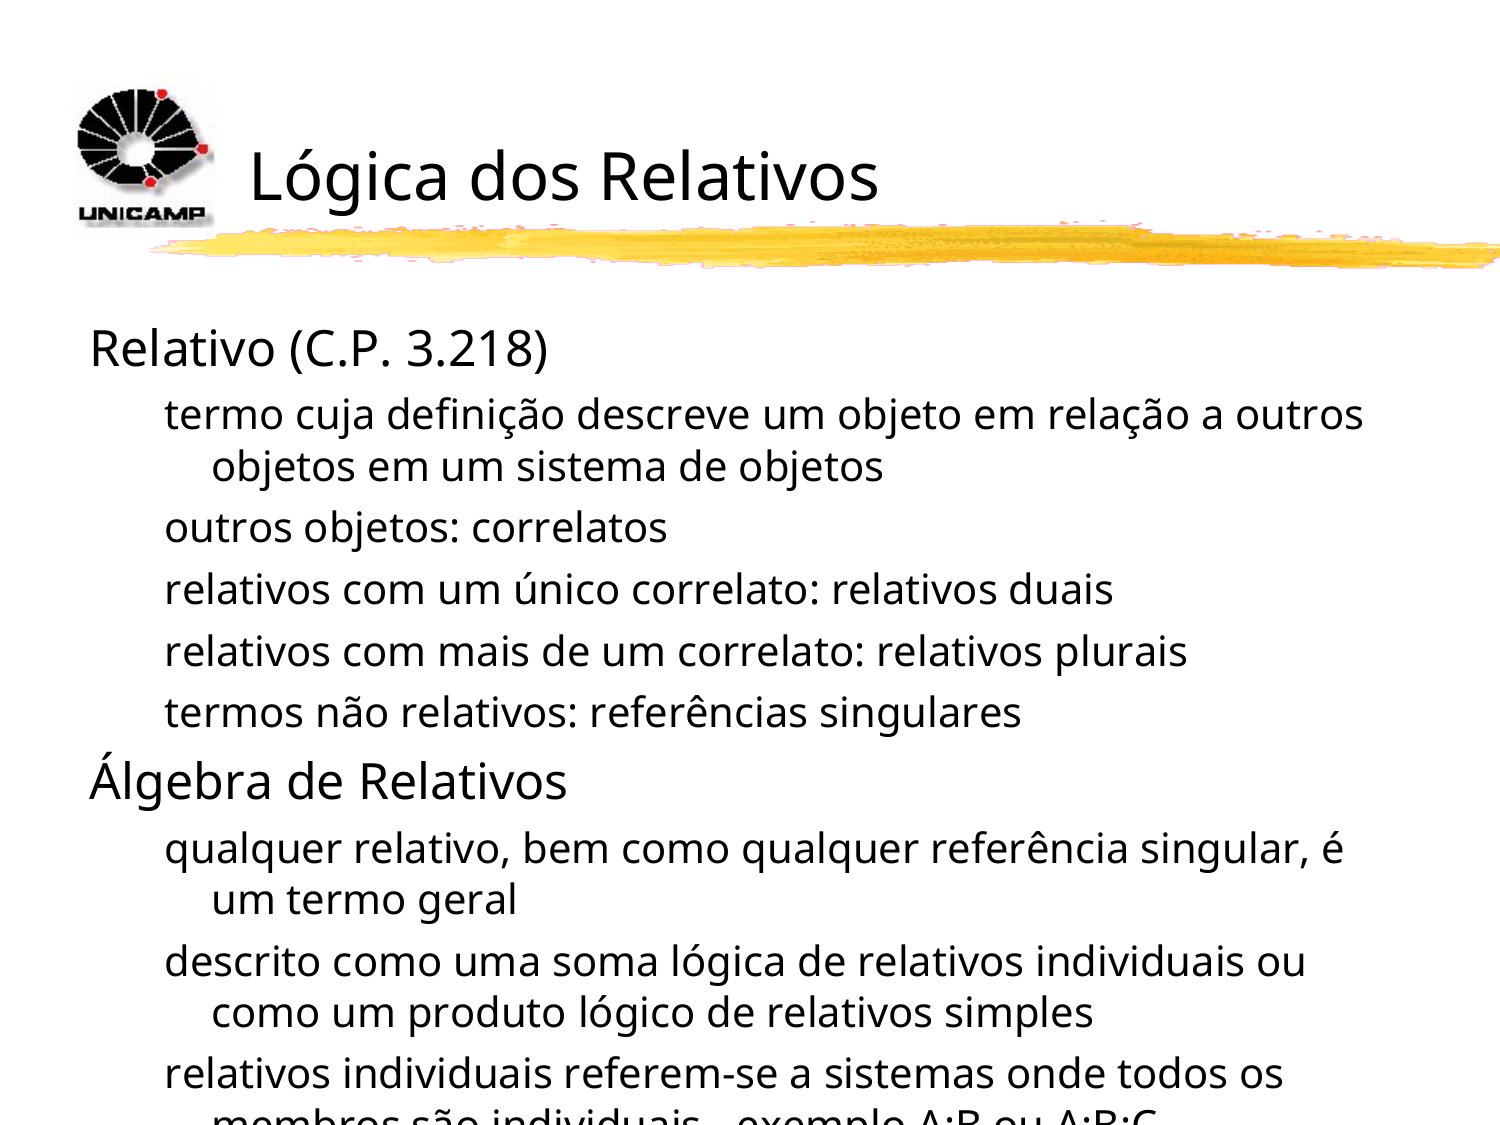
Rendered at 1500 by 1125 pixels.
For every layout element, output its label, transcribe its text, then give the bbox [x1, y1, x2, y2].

list Relativo (C.P. 3.218) termo cuja definição descreve um objeto em relação a outros objetos em um sistema de objetos outros objetos: correlatos relativos com um único correlato: relativos duais relativos com mais de um correlato: relativos plurais termos não relativos: referências singulares Álgebra de Relativos qualquer relativo, bem como qualquer referência singular, é um termo geral descrito como uma soma lógica de relativos individuais ou como um produto lógico de relativos simples relativos individuais referem-se a sistemas onde todos os membros são individuais - exemplo A:B ou A:B:C [74, 309, 1417, 1069]
picture [75, 74, 1500, 279]
title Lógica dos Relativos [233, 37, 1434, 225]
